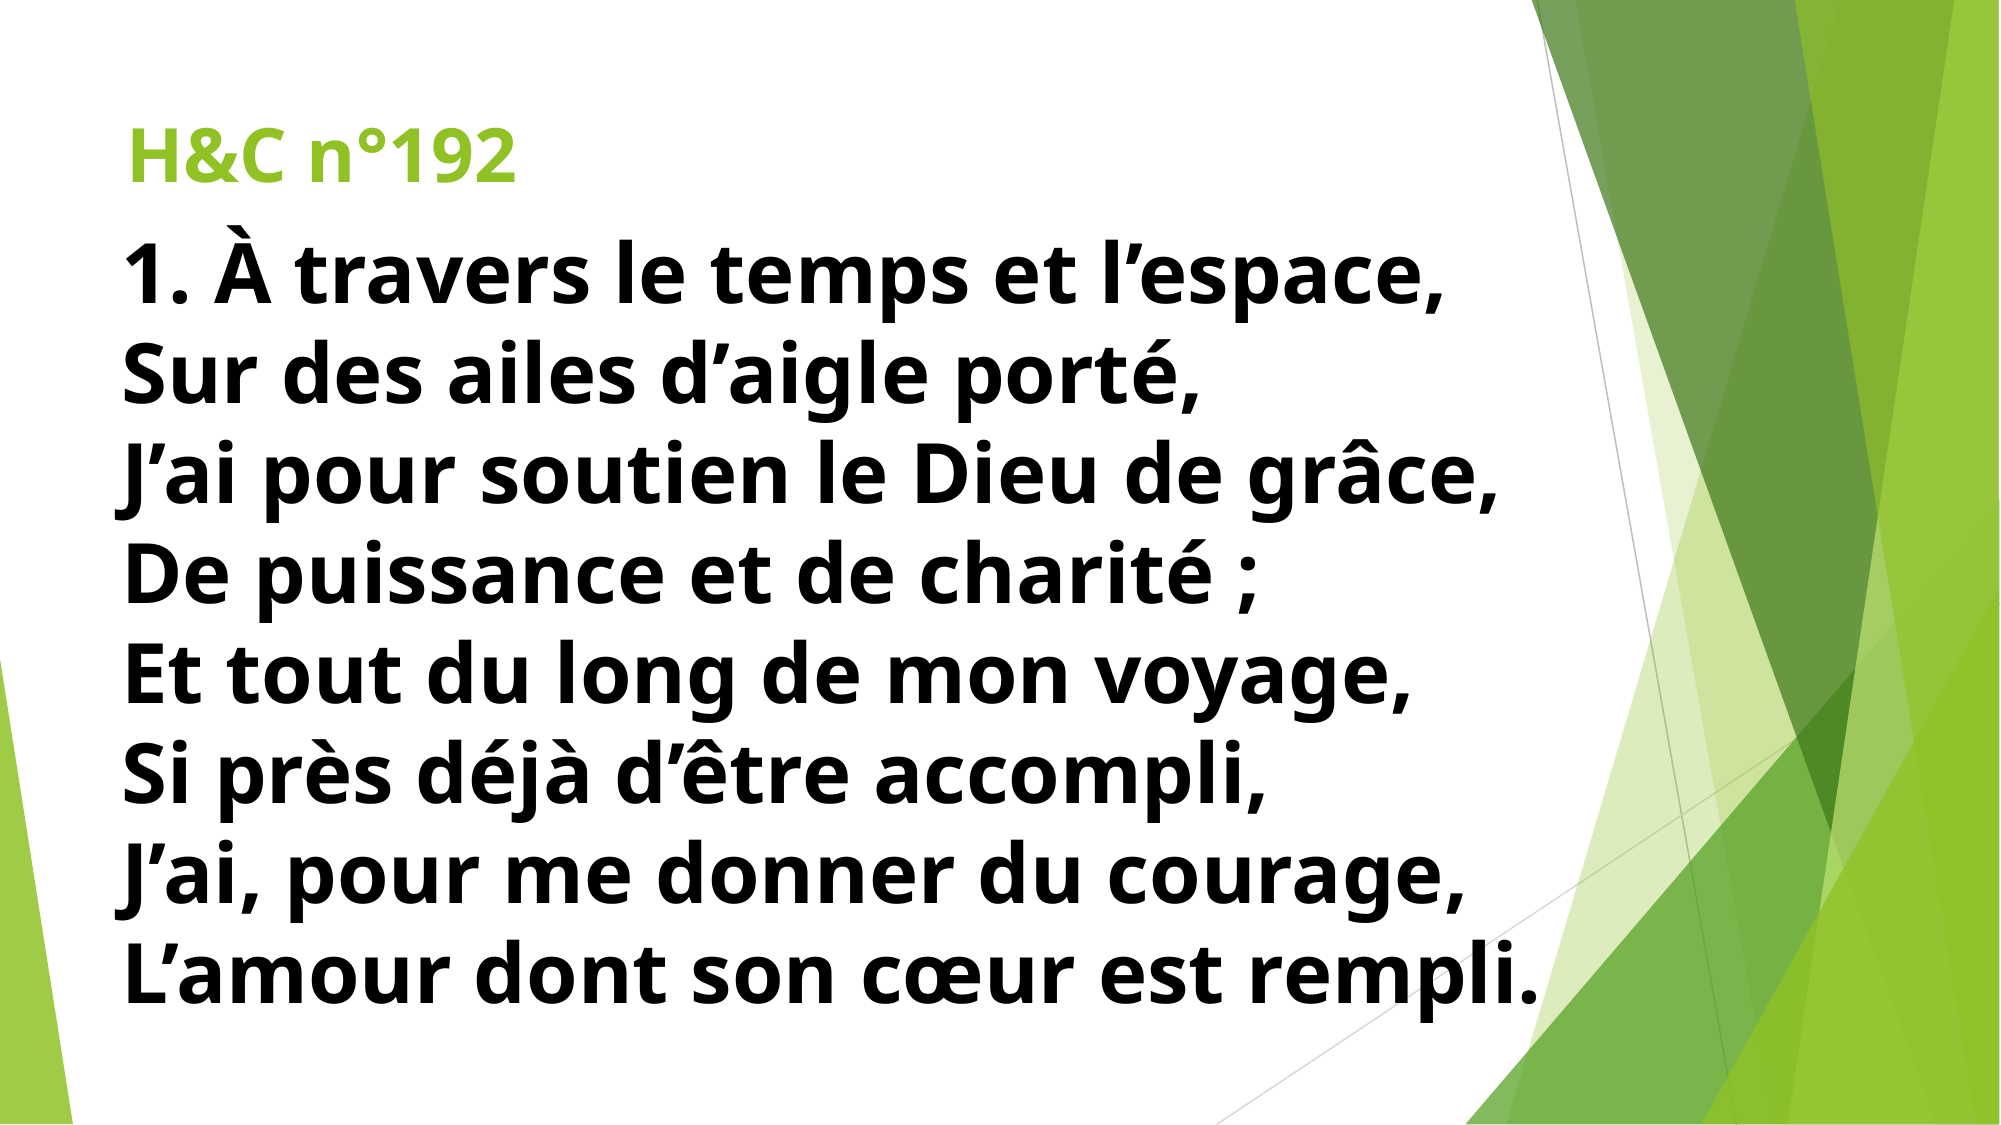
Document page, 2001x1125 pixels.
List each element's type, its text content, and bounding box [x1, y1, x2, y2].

text_box 1. À travers le temps et l’espace, Sur des ailes d’aigle porté, J’ai pour soutien le Dieu de grâce, De puissance et de charité ; Et tout du long de mon voyage, Si près déjà d’être accompli, J’ai, pour me donner du courage, L’amour dont son cœur est rempli. [106, 212, 1961, 1074]
text_box H&C n°192 [111, 99, 1522, 212]
